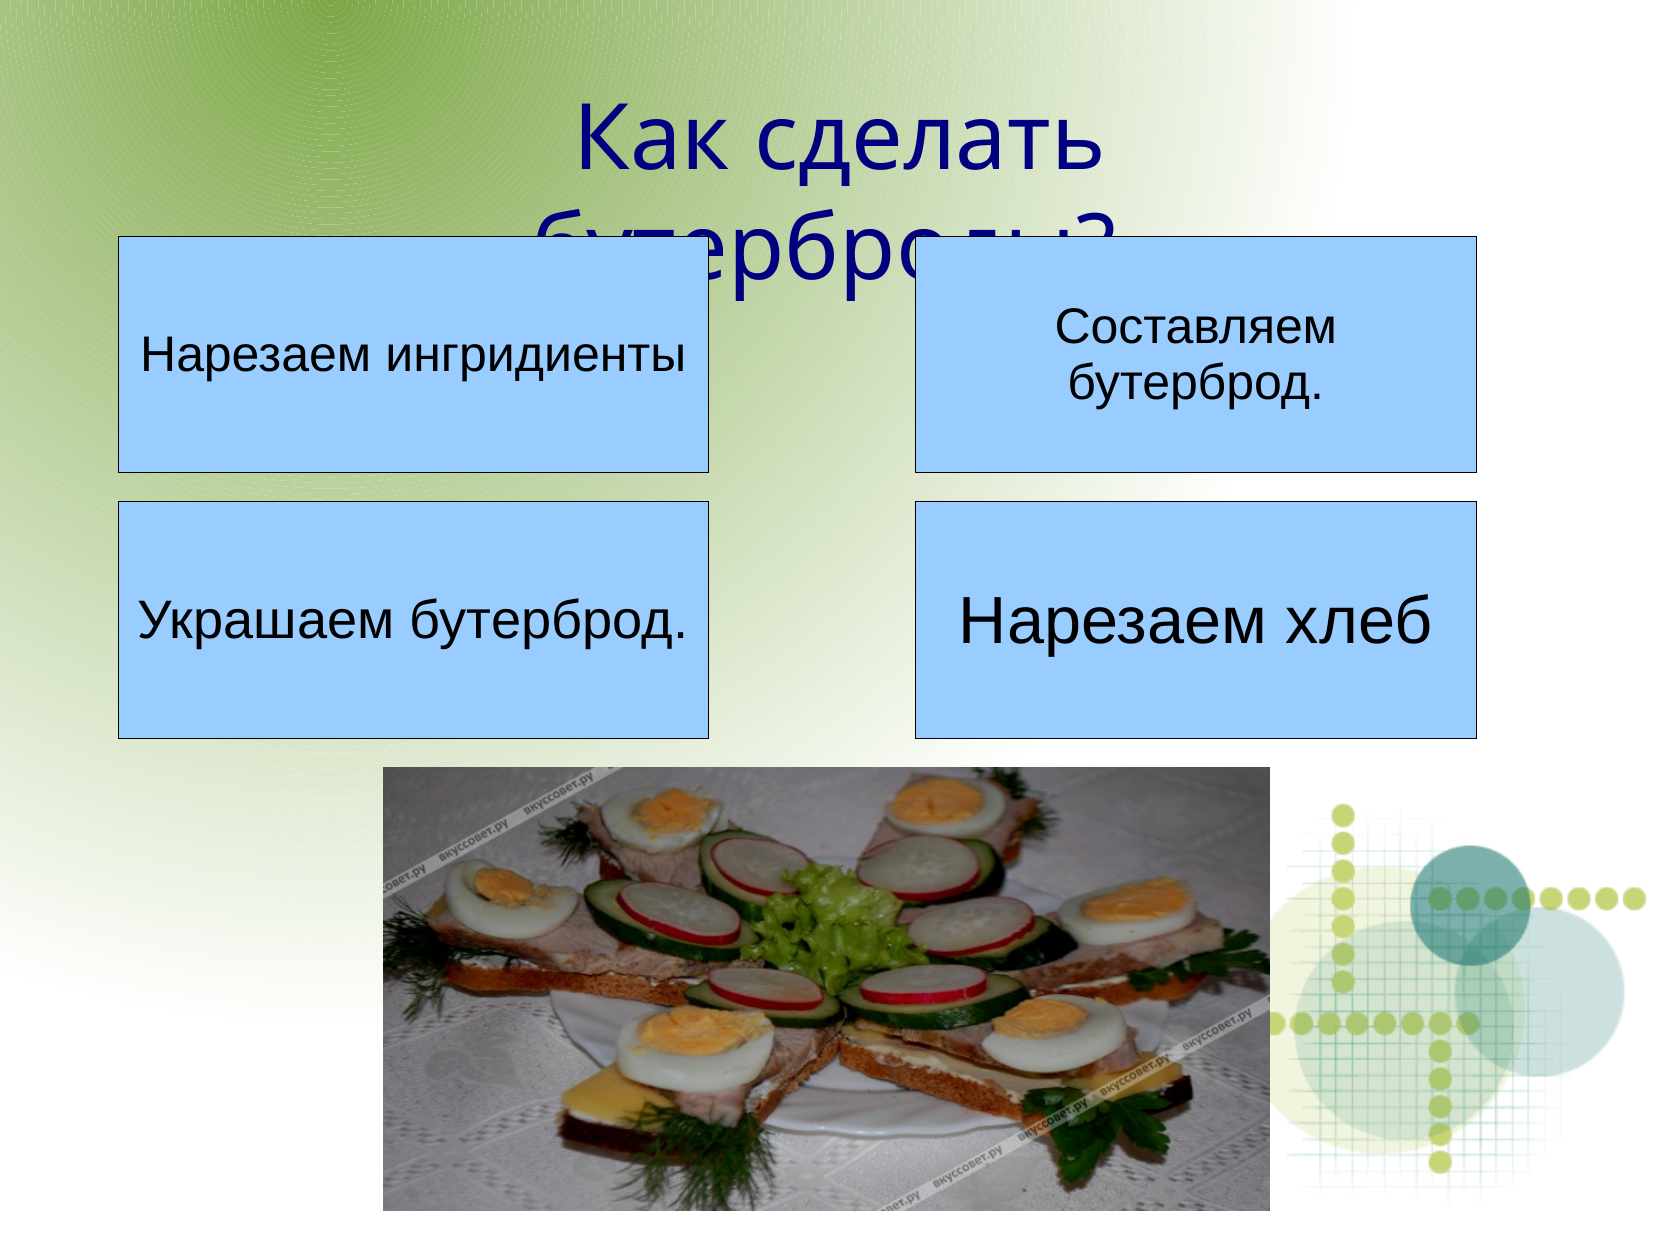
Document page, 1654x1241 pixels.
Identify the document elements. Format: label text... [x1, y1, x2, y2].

text_box Нарезаем ингридиенты [118, 236, 709, 473]
text_box Составляем бутерброд. [915, 236, 1477, 473]
title Как сделать бутерброды? [118, 29, 1531, 237]
text_box Украшаем бутерброд. [118, 501, 709, 739]
text_box Нарезаем хлеб [915, 501, 1477, 739]
picture [383, 767, 1270, 1211]
